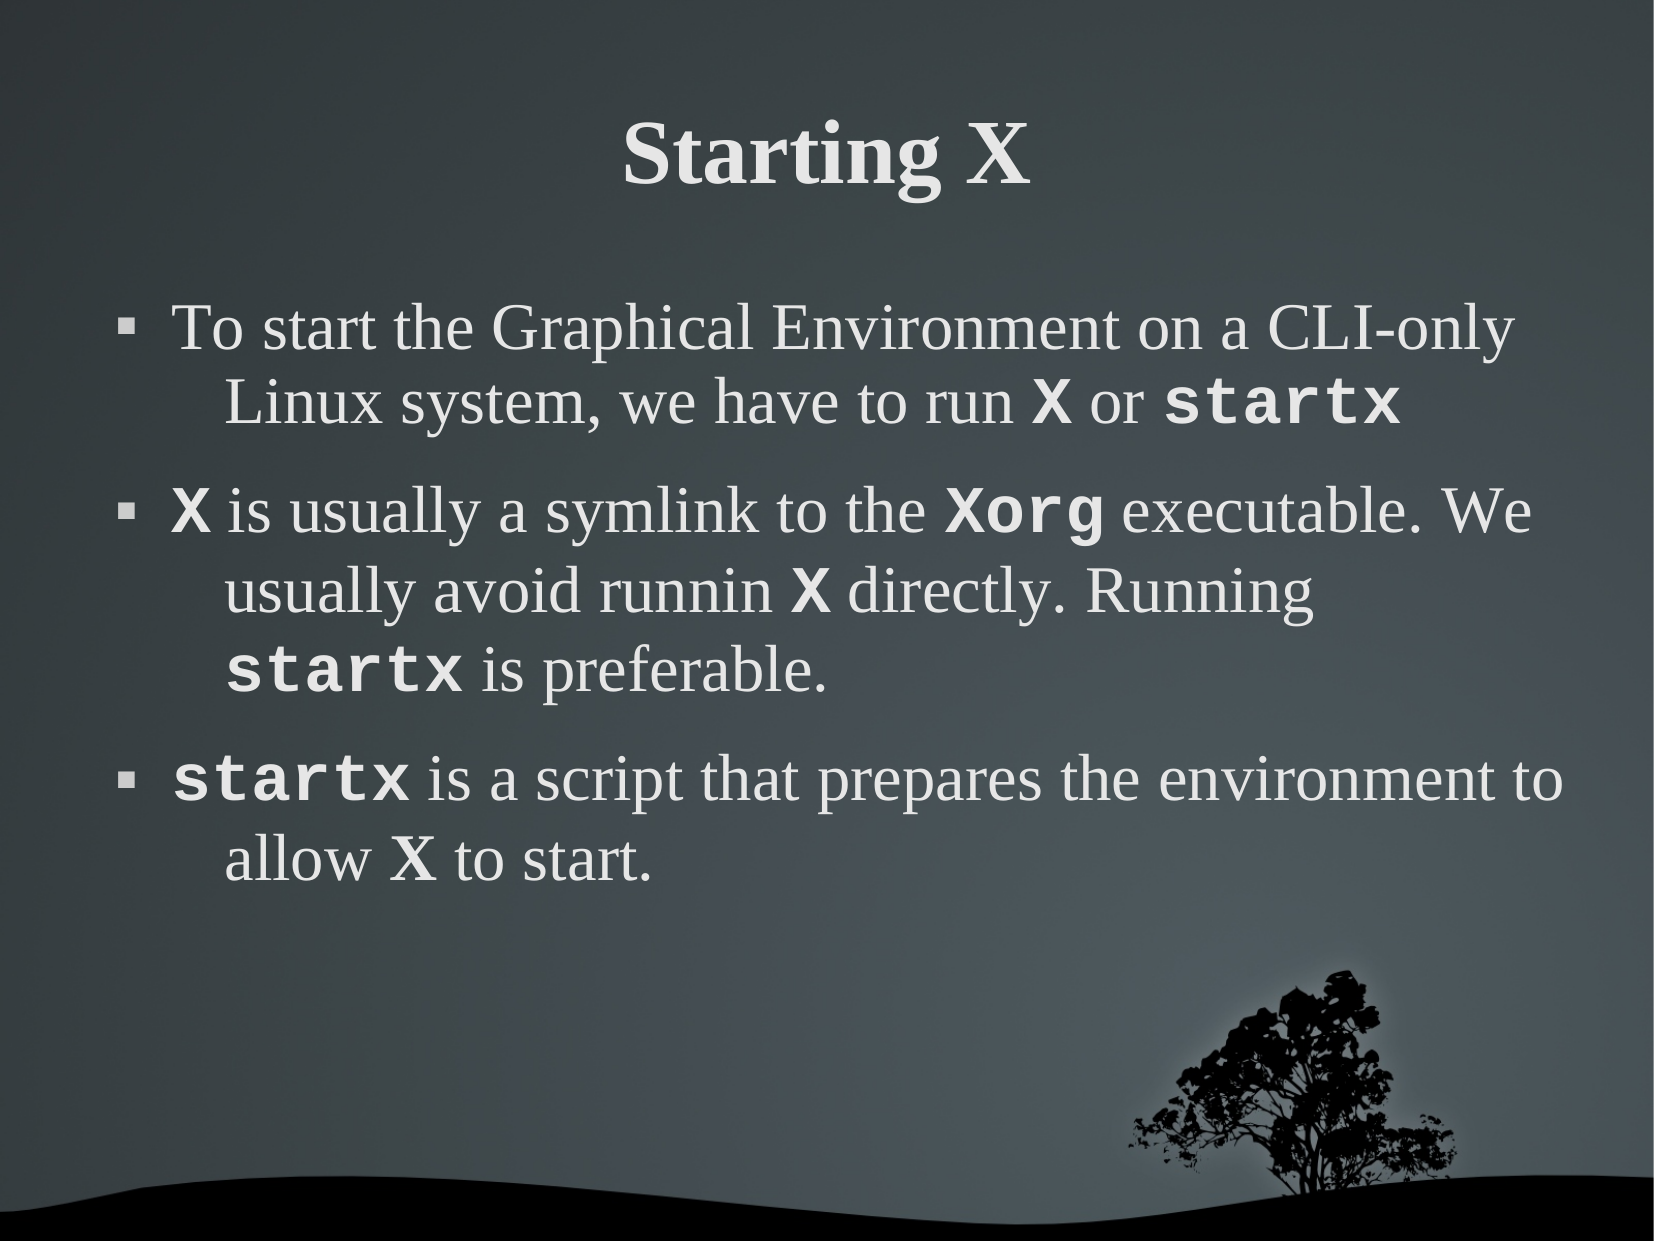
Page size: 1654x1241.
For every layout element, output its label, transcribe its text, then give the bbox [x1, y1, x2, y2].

list To start the Graphical Environment on a CLI-only Linux system, we have to run X or startx X is usually a symlink to the Xorg executable. We usually avoid runnin X directly. Running startx is preferable. startx is a script that prepares the environment to allow X to start. [82, 290, 1571, 1109]
title Starting X [82, 49, 1571, 257]
picture [0, 0, 1654, 1241]
